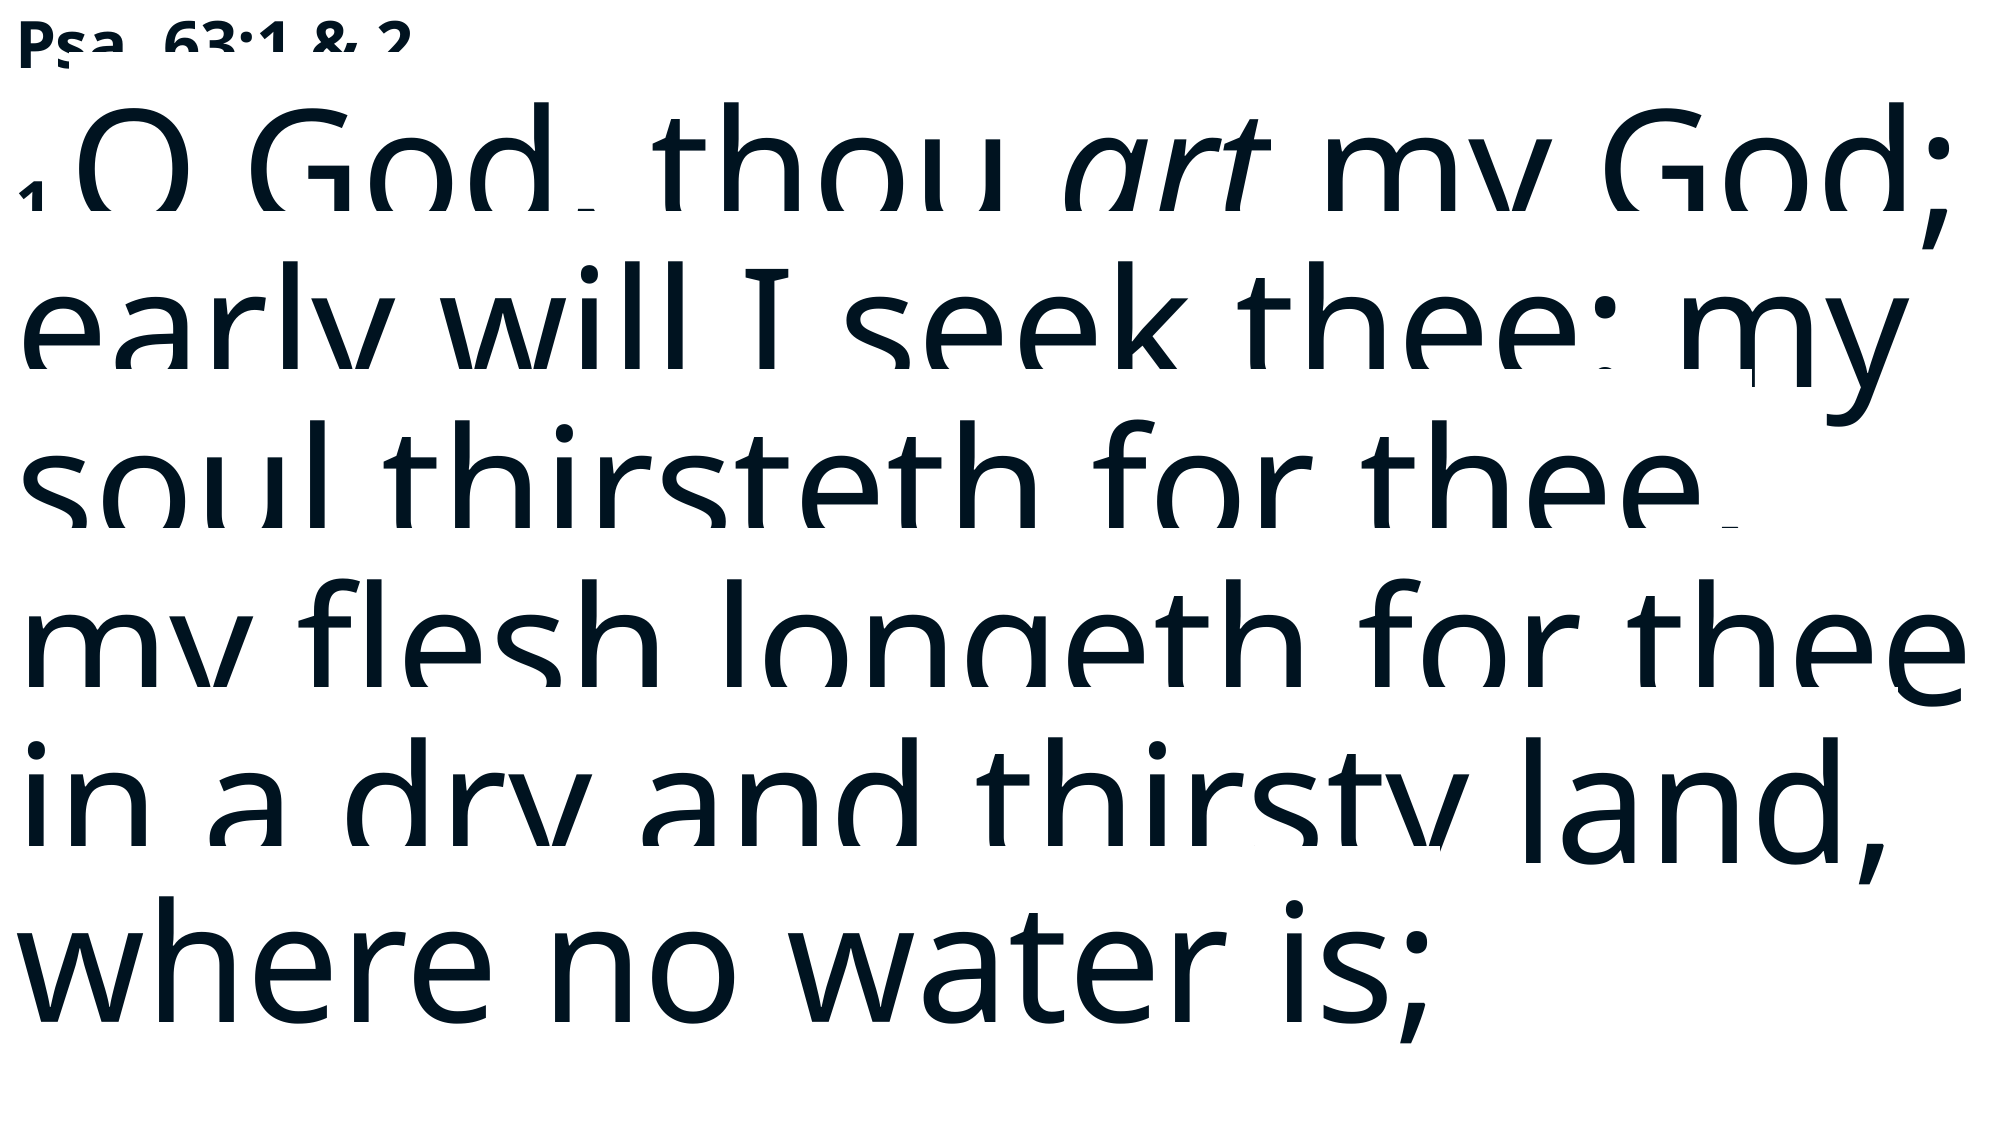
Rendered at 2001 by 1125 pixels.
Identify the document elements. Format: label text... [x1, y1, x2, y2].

subtitle Psa. 63:1 & 2 1 O God, thou art my God; early will I seek thee: my soul thirsteth for thee, my flesh longeth for thee in a dry and thirsty land, where no water is; [0, 11, 2000, 1125]
